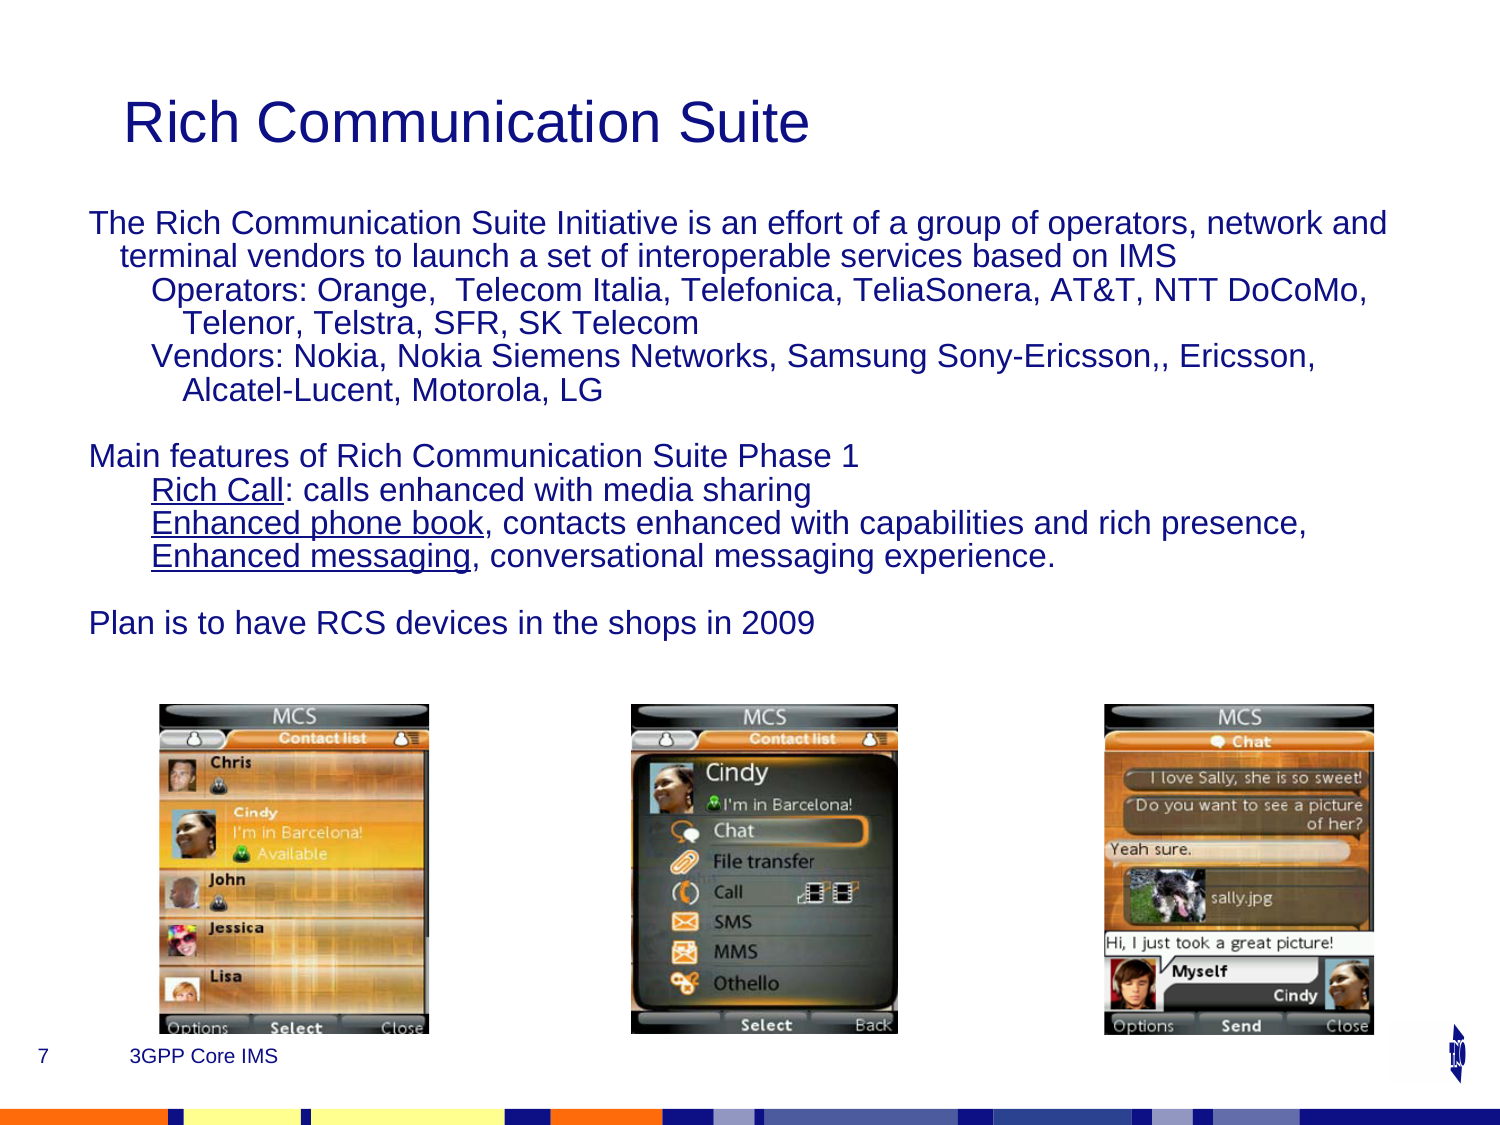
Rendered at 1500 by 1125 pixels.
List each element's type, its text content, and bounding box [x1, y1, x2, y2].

picture [159, 704, 430, 1034]
picture [1104, 704, 1375, 1035]
picture [631, 704, 898, 1034]
title Rich Communication Suite [123, 90, 1364, 207]
list The Rich Communication Suite Initiative is an effort of a group of operators, network and terminal vendors to launch a set of interoperable services based on IMS Operators: Orange, Telecom Italia, Telefonica, TeliaSonera, AT&T, NTT DoCoMo, Telenor, Telstra, SFR, SK Telecom Vendors: Nokia, Nokia Siemens Networks, Samsung Sony-Ericsson,, Ericsson, Alcatel-Lucent, Motorola, LG Main features of Rich Communication Suite Phase 1 Rich Call: calls enhanced with media sharing Enhanced phone book, contacts enhanced with capabilities and rich presence, Enhanced messaging, conversational messaging experience. Plan is to have RCS devices in the shops in 2009 [88, 207, 1412, 711]
